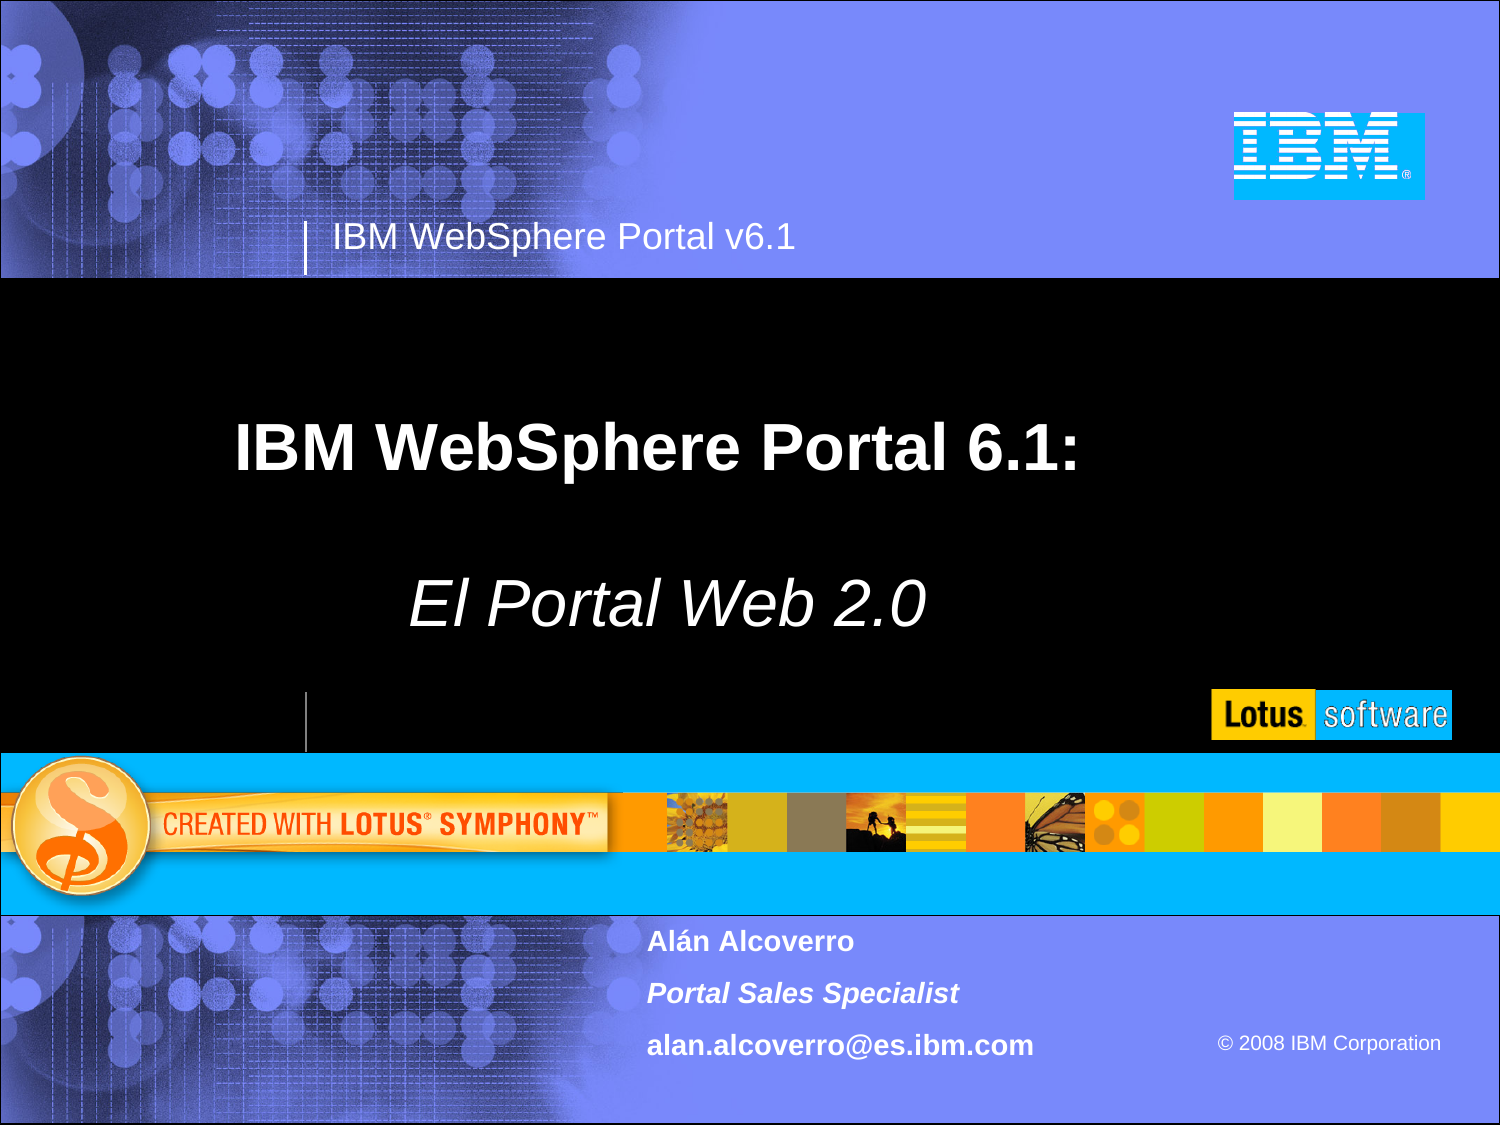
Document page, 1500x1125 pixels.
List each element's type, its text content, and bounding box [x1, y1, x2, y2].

text_box Alán Alcoverro Portal Sales Specialist alan.alcoverro@es.ibm.com [631, 916, 1152, 1077]
picture [1211, 689, 1315, 740]
picture [1405, 707, 1419, 726]
picture [1380, 708, 1394, 726]
picture [1342, 708, 1354, 726]
picture [1325, 707, 1337, 726]
picture [1424, 707, 1431, 726]
picture [1394, 708, 1401, 726]
picture [1369, 702, 1377, 726]
picture [1, 1, 1499, 278]
picture [1357, 701, 1366, 726]
picture [1, 916, 1499, 1123]
title IBM WebSphere Portal 6.1: El Portal Web 2.0 [219, 399, 1231, 649]
picture [1, 756, 1500, 895]
picture [1434, 707, 1446, 726]
